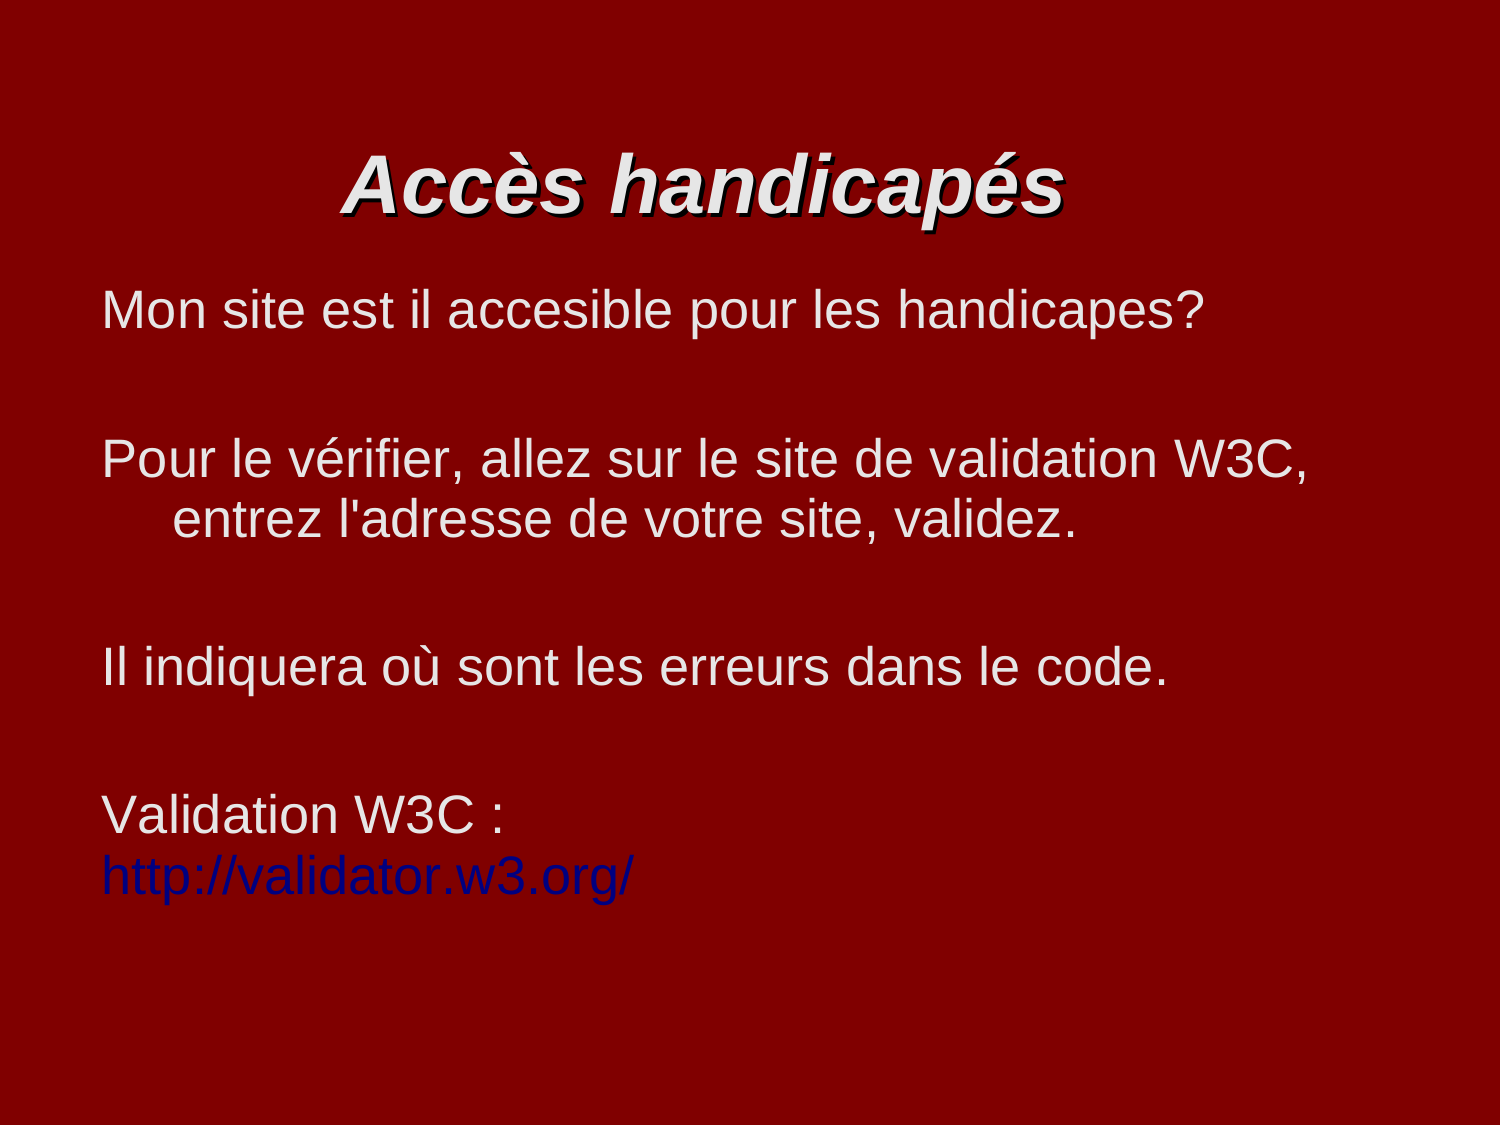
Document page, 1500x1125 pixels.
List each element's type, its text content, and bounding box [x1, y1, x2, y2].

list Mon site est il accesible pour les handicapes? Pour le vérifier, allez sur le site de validation W3C, entrez l'adresse de votre site, validez. Il indiquera où sont les erreurs dans le code. Validation W3C : http://validator.w3.org/ [75, 272, 1417, 1006]
title Accès handicapés [66, 59, 1342, 240]
